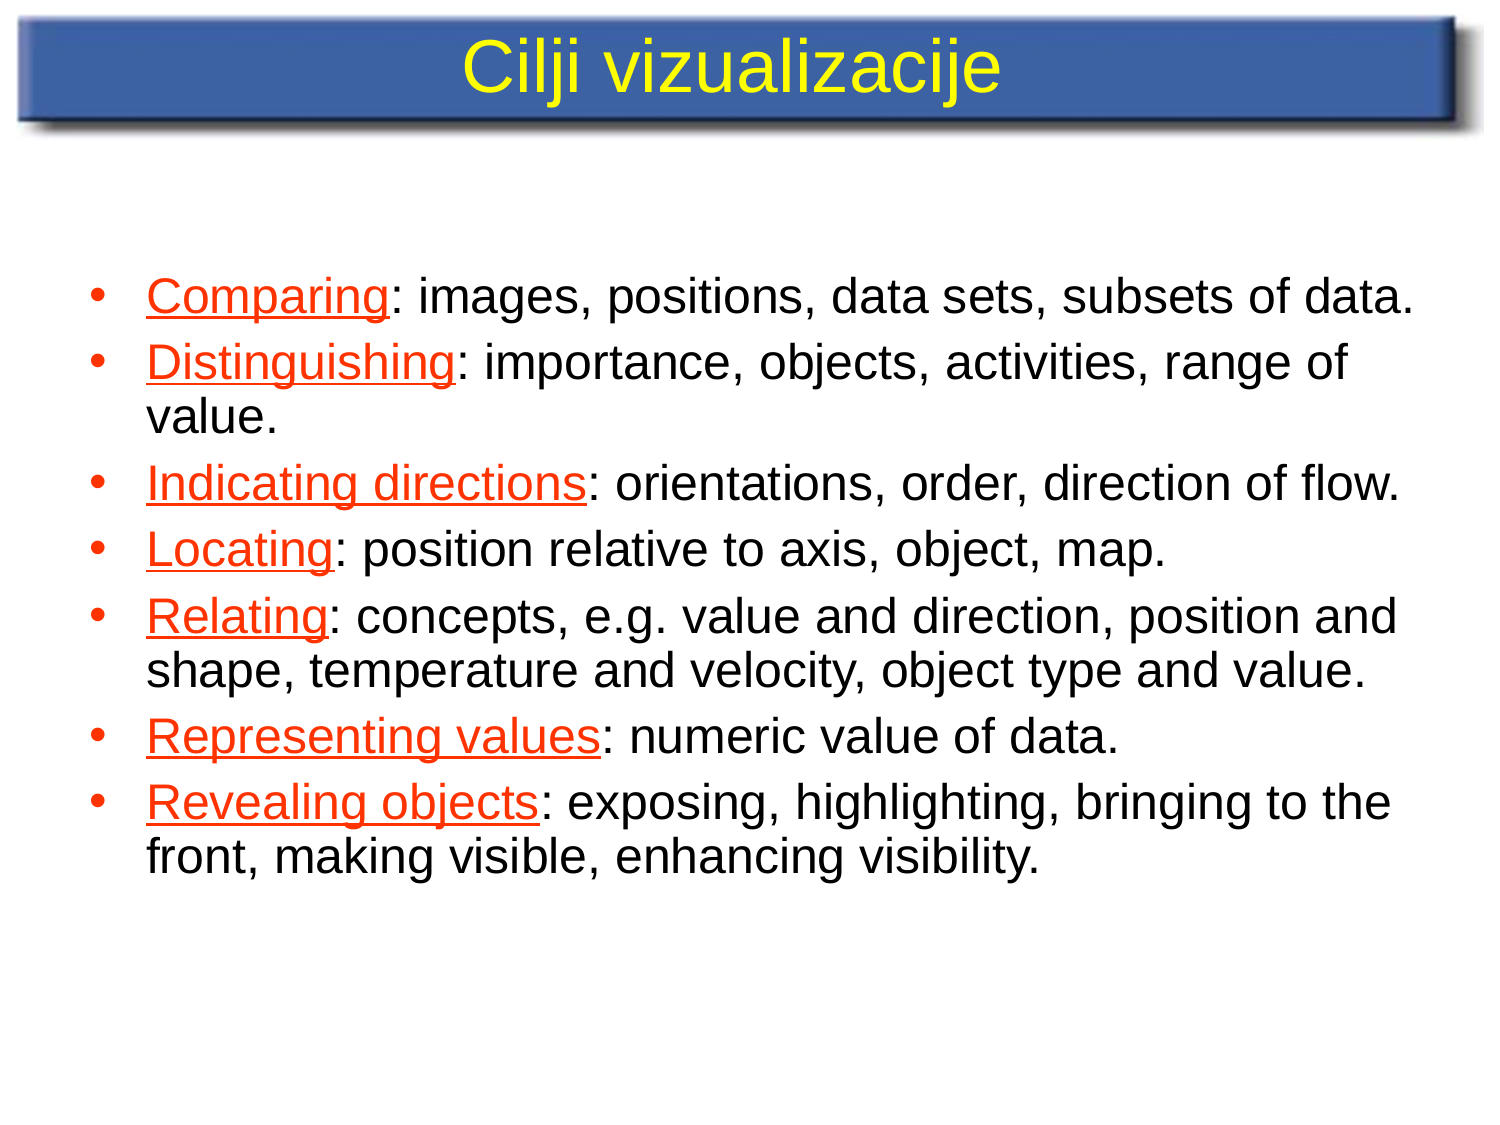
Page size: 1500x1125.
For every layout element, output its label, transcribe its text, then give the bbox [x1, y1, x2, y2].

title Cilji vizualizacije [130, 9, 1335, 115]
picture [16, 13, 1484, 141]
list Comparing: images, positions, data sets, subsets of data. Distinguishing: importance, objects, activities, range of value. Indicating directions: orientations, order, direction of flow. Locating: position relative to axis, object, map. Relating: concepts, e.g. value and direction, position and shape, temperature and velocity, object type and value. Representing values: numeric value of data. Revealing objects: exposing, highlighting, bringing to the front, making visible, enhancing visibility. [75, 262, 1438, 938]
